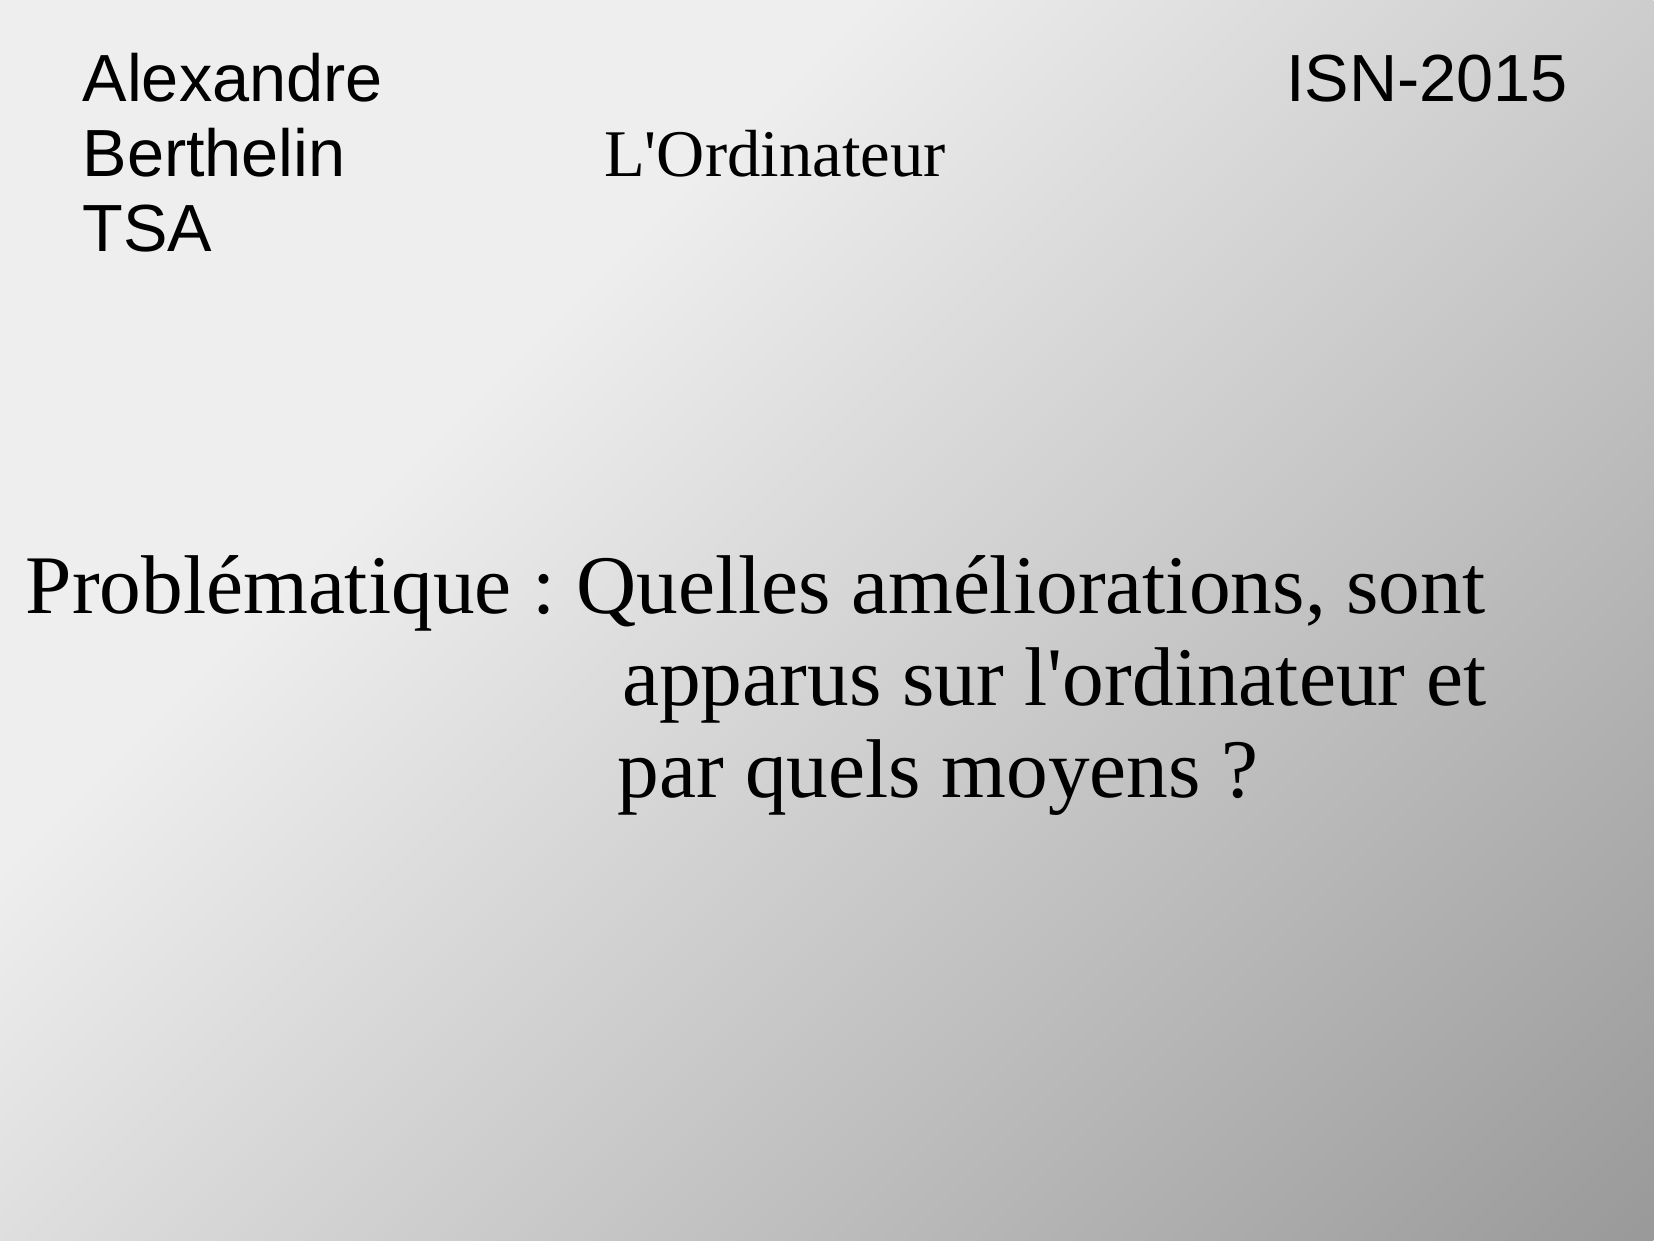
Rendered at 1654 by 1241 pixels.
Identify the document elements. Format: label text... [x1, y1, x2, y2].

subtitle Problématique : Quelles améliorations, sont apparus sur l'ordinateur et par quels moyens ? [0, 268, 1654, 1087]
title Alexandre ISN-2015 Berthelin L'Ordinateur TSA [82, 40, 1571, 266]
